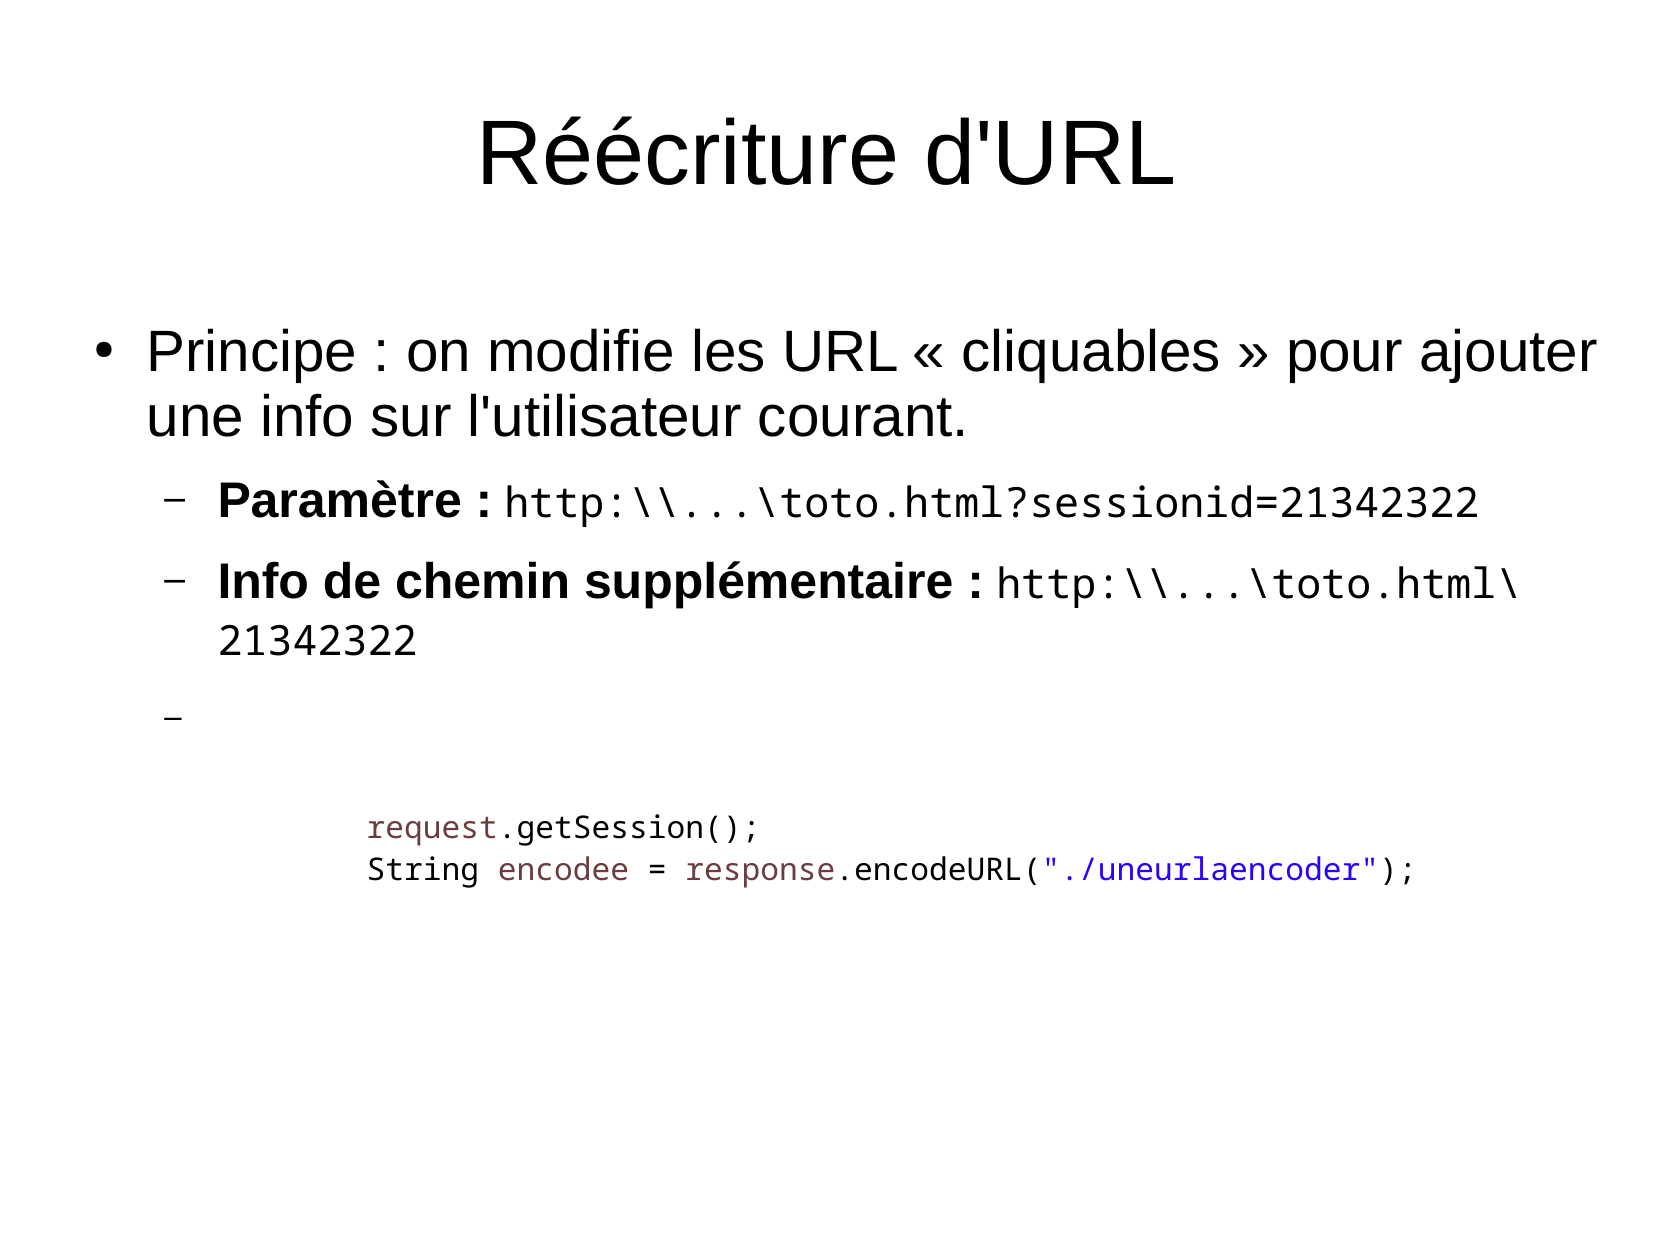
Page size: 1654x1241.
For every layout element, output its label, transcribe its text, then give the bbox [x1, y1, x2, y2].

list Principe : on modifie les URL « cliquables » pour ajouter une info sur l'utilisateur courant. Paramètre : http:\\...\toto.html?sessionid=21342322 Info de chemin supplémentaire : http:\\...\toto.html\21342322 [75, 318, 1654, 1161]
title Réécriture d'URL [82, 49, 1571, 257]
text_box request.getSession(); String encodee = response.encodeURL("./uneurlaencoder"); [351, 797, 1477, 929]
